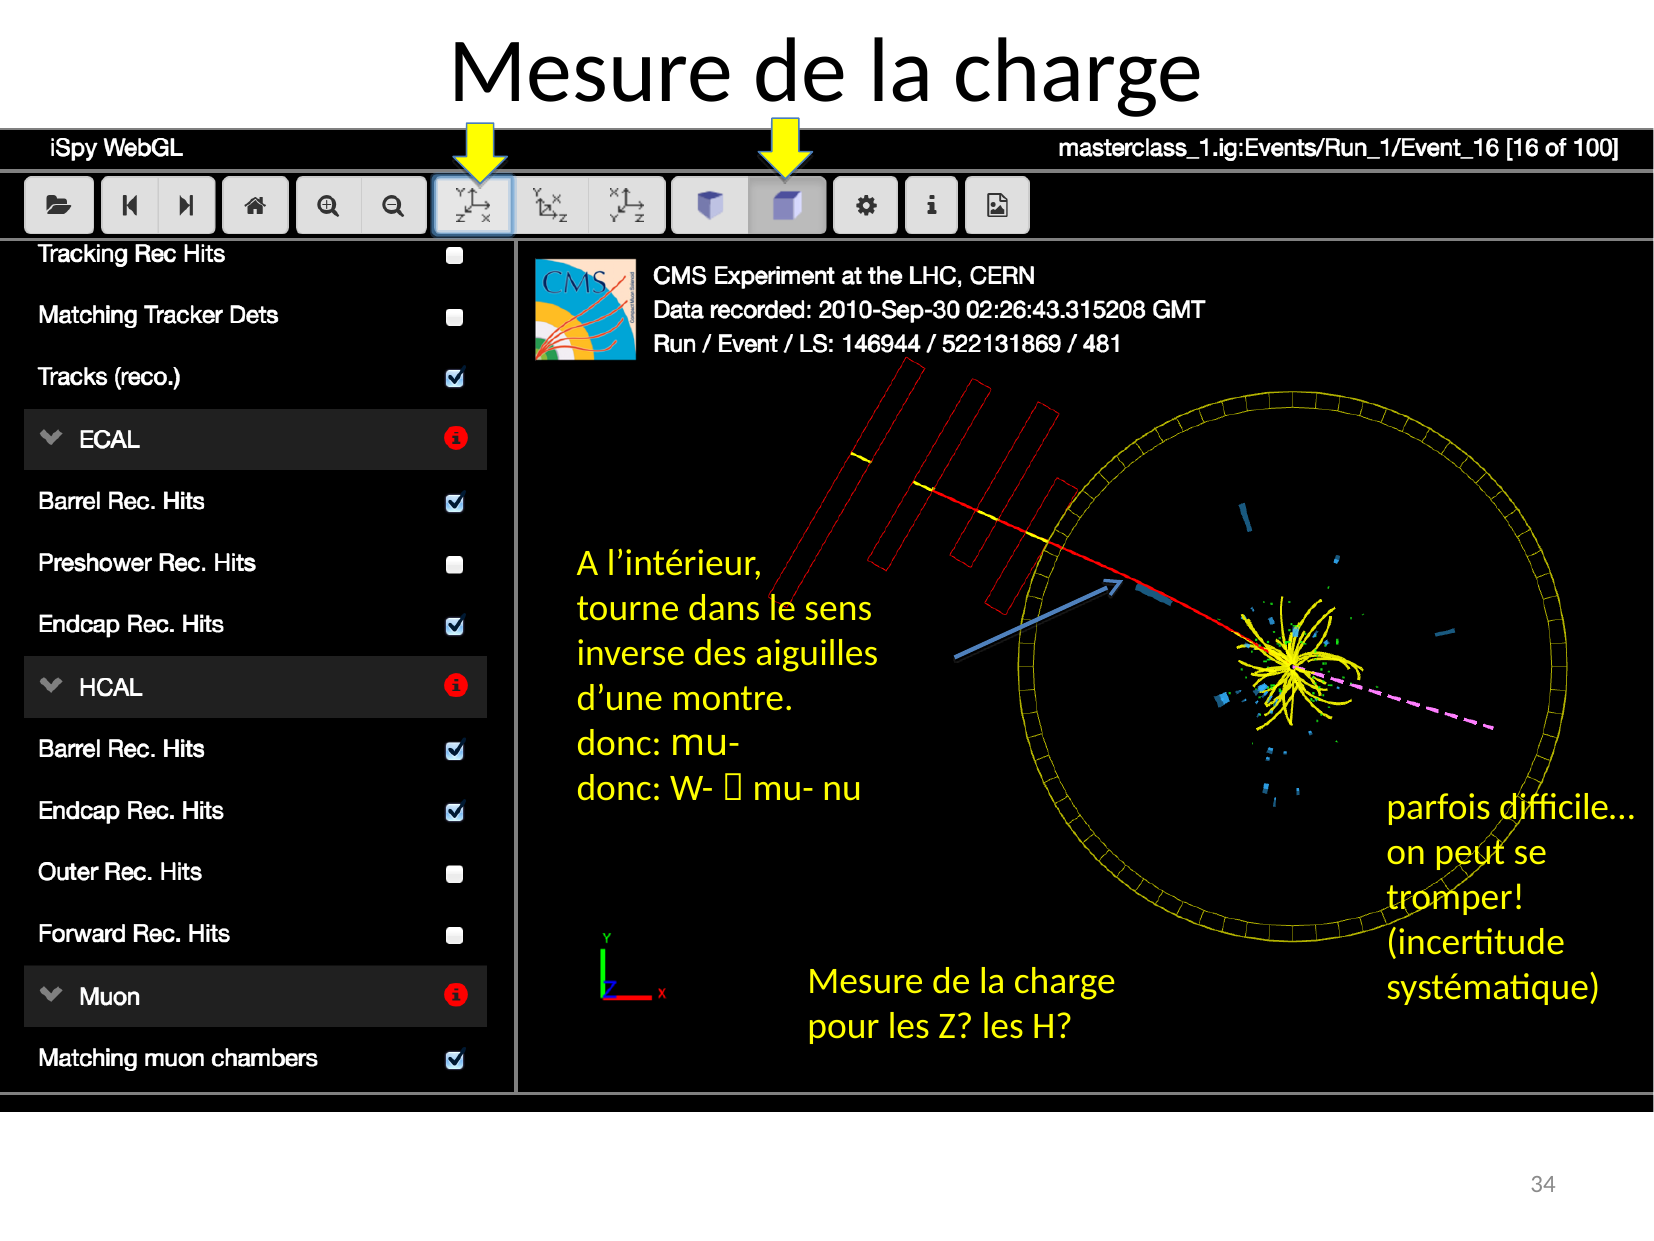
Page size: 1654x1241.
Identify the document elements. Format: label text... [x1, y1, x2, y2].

text_box [758, 118, 813, 179]
title Mesure de la charge [82, 0, 1571, 128]
picture [0, 128, 1654, 1112]
text_box [453, 123, 508, 184]
slide_number <numéro> [1185, 1149, 1571, 1216]
text_box Mesure de la charge pour les Z? les H? [792, 948, 1185, 1054]
text_box A l’intérieur, tourne dans le sens inverse des aiguilles d’une montre. donc: mu- donc: W-  mu- nu [561, 530, 955, 816]
text_box parfois difficile… on peut se tromper! (incertitude systématique) [1371, 774, 1654, 1015]
